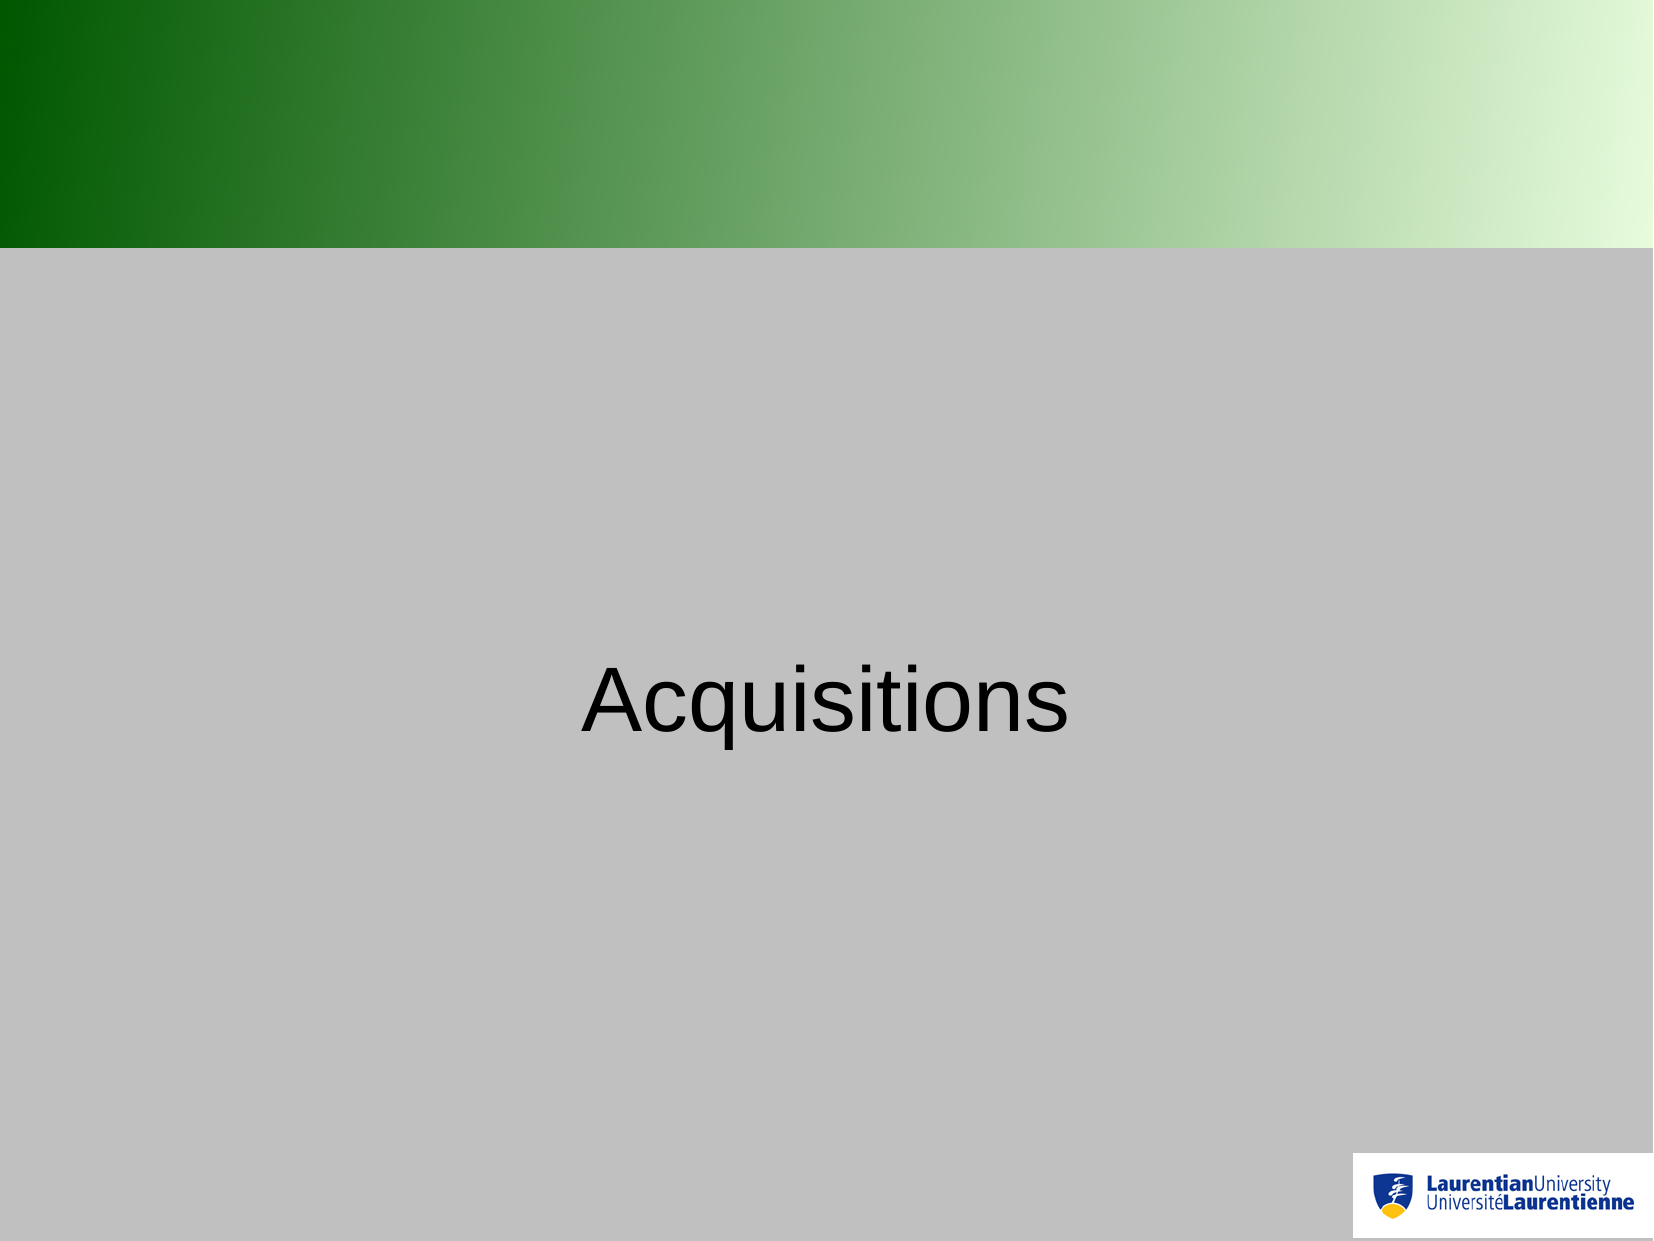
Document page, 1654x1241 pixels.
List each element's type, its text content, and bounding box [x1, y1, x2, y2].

subtitle Acquisitions [82, 297, 1571, 1102]
picture [0, 0, 1653, 248]
picture [1353, 1153, 1653, 1238]
